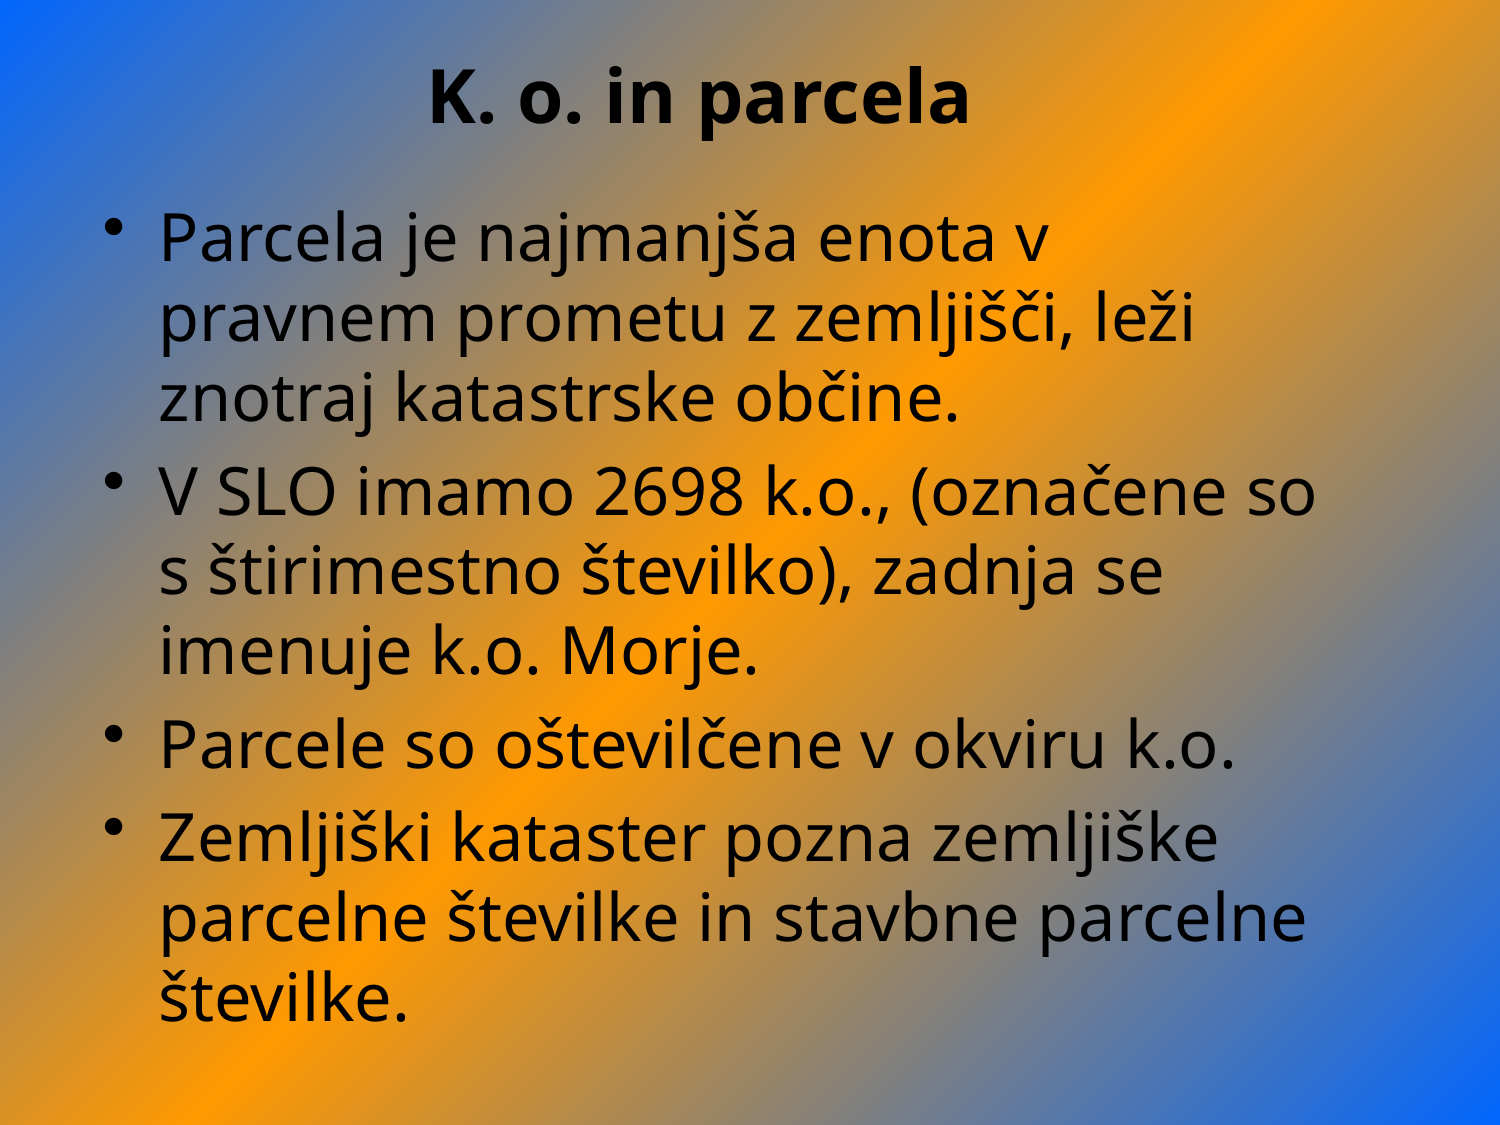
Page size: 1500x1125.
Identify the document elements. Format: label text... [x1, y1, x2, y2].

title K. o. in parcela [62, 0, 1338, 188]
list Parcela je najmanjša enota v pravnem prometu z zemljišči, leži znotraj katastrske občine. V SLO imamo 2698 k.o., (označene so s štirimestno številko), zadnja se imenuje k.o. Morje. Parcele so oštevilčene v okviru k.o. Zemljiški kataster pozna zemljiške parcelne številke in stavbne parcelne številke. [87, 187, 1363, 863]
